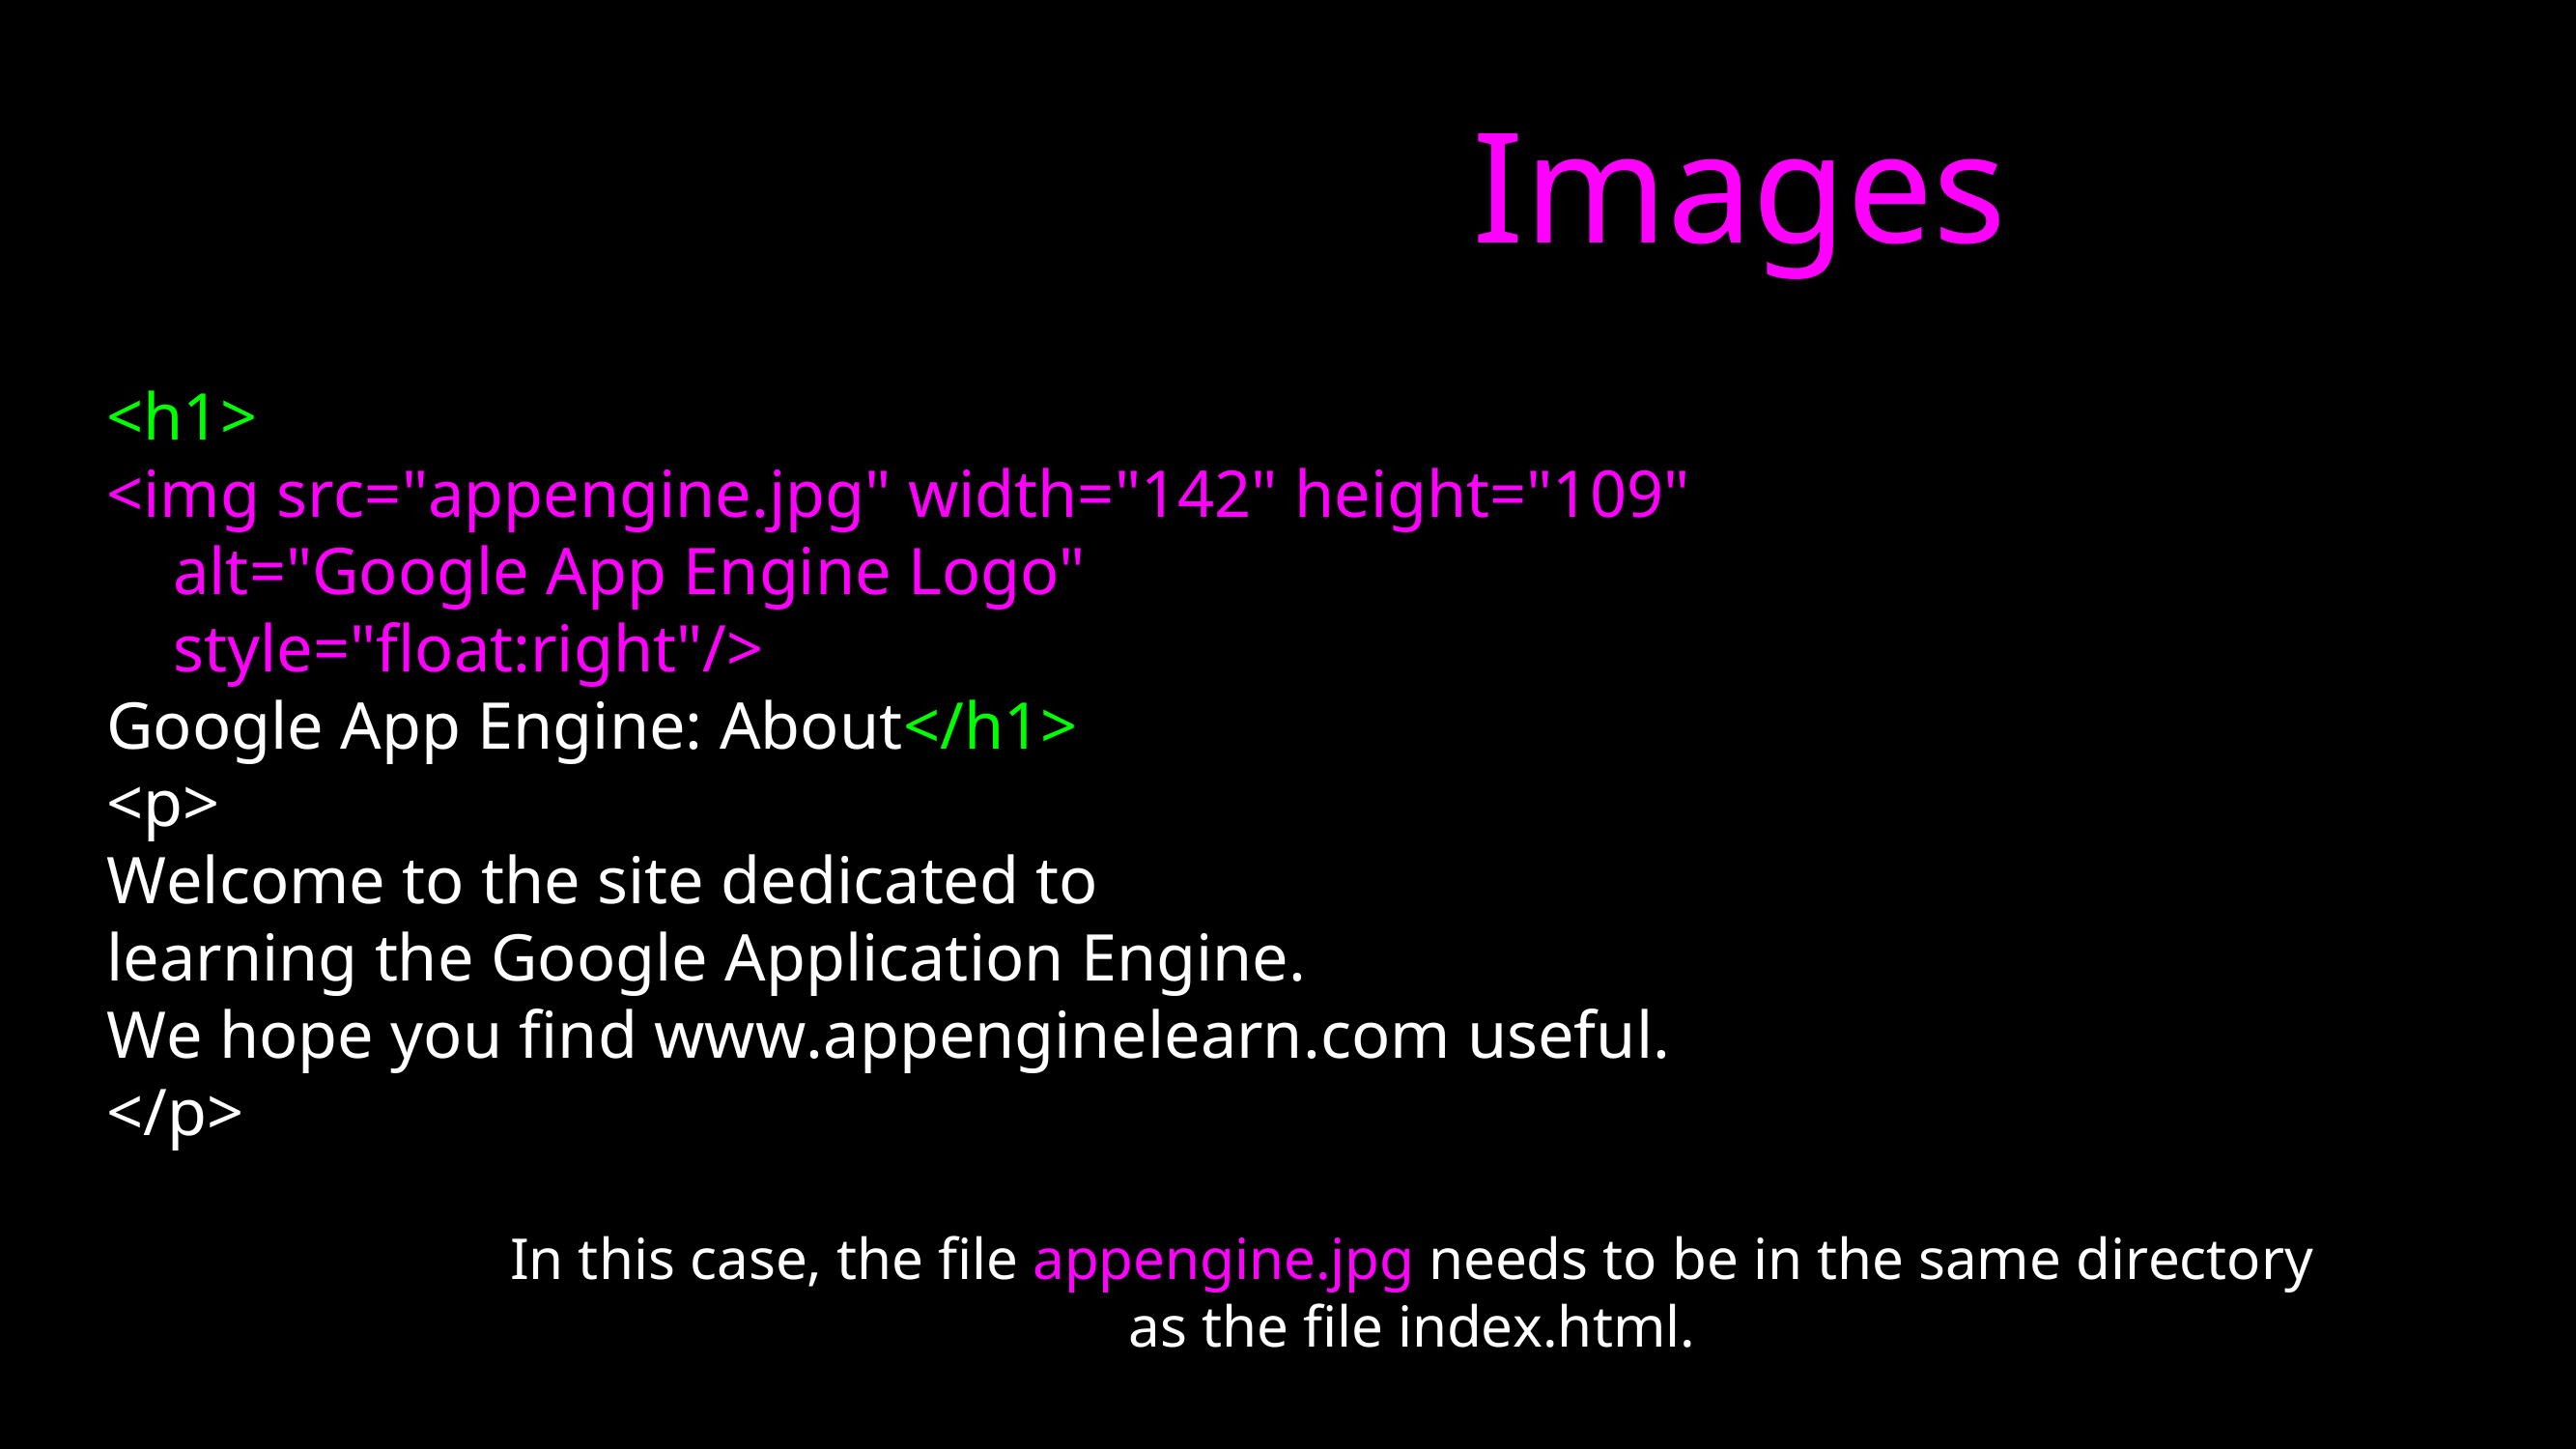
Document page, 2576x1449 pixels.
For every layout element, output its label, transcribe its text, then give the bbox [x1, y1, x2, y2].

text_box <h1> <img src="appengine.jpg" width="142" height="109" alt="Google App Engine Logo" style="float:right"/> Google App Engine: About</h1> <p> Welcome to the site dedicated to learning the Google Application Engine. We hope you find www.appenginelearn.com useful. </p> [106, 375, 1793, 1149]
title Images [1066, 0, 2413, 365]
text_box In this case, the file appengine.jpg needs to be in the same directory as the file index.html. [493, 1206, 2331, 1376]
